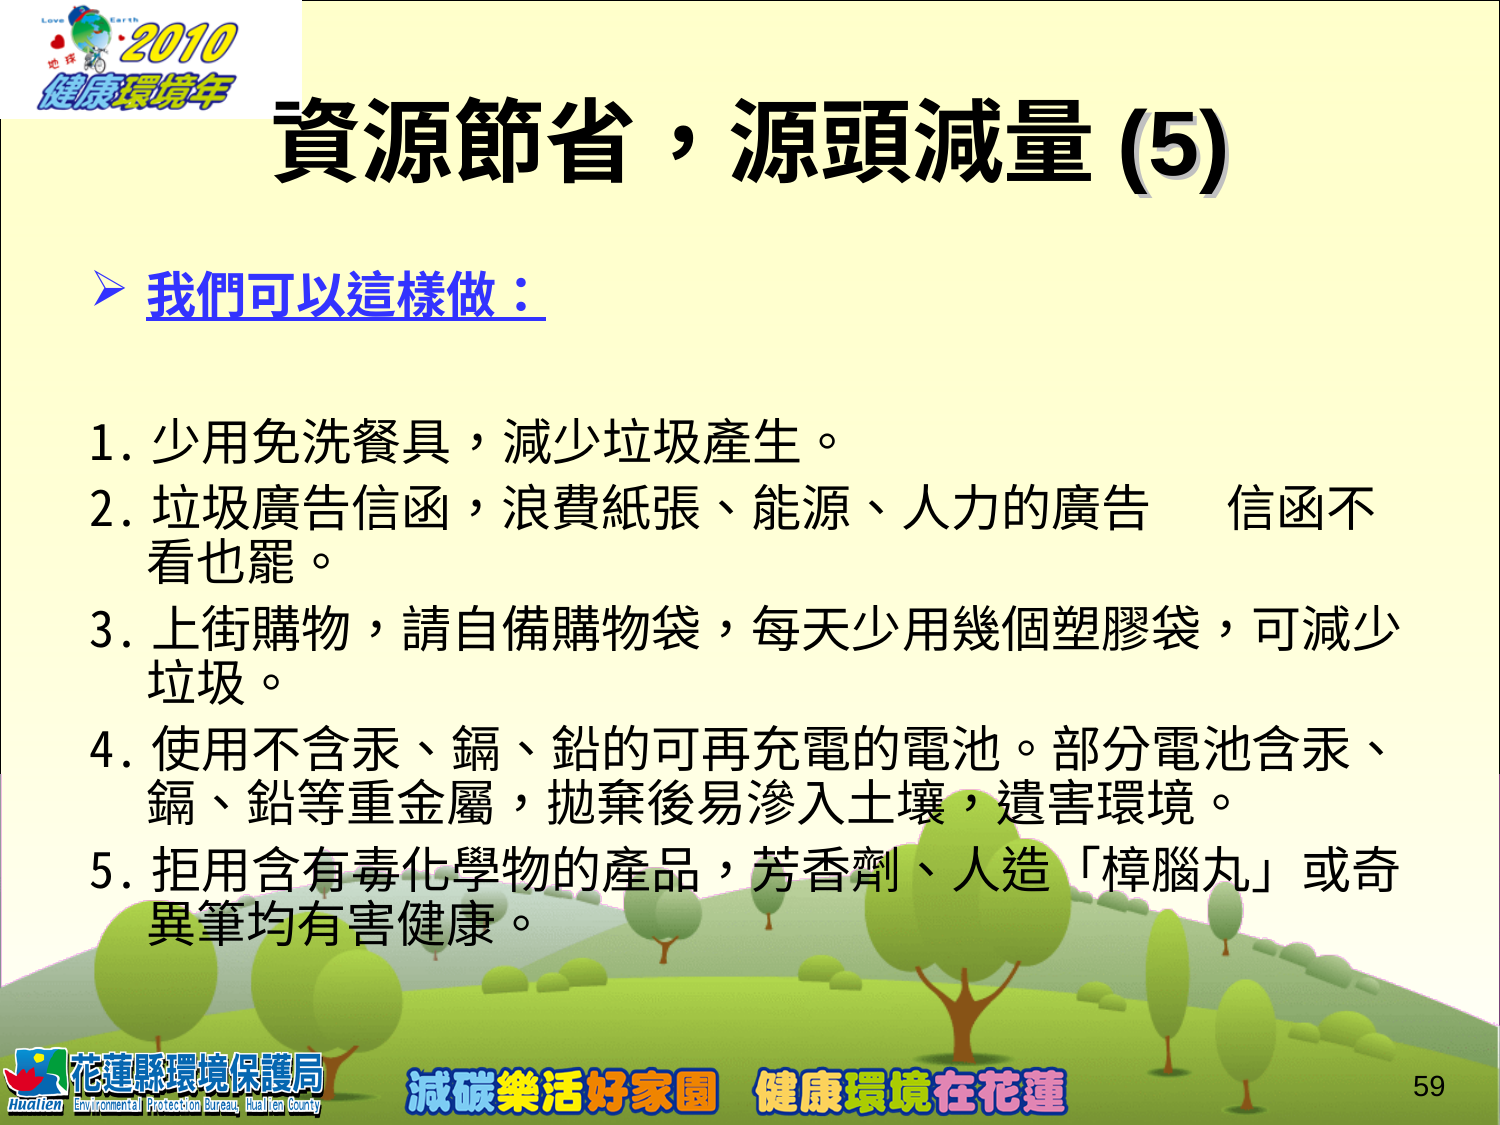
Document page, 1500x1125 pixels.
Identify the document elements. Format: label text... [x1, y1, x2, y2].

picture [0, 774, 1500, 1125]
list 我們可以這樣做： 1.少用免洗餐具，減少垃圾產生。 2.垃圾廣告信函，浪費紙張、能源、人力的廣告 信函不看也罷。 3.上街購物，請自備購物袋，每天少用幾個塑膠袋，可減少垃圾。 4.使用不含汞、鎘、鉛的可再充電的電池。部分電池含汞、鎘、鉛等重金屬，拋棄後易滲入土壤，遺害環境。 5.拒用含有毒化學物的產品，芳香劑、人造「樟腦丸」或奇異筆均有害健康。 [75, 262, 1426, 1005]
title 資源節省，源頭減量(5) [75, 45, 1426, 233]
picture [0, 0, 302, 119]
